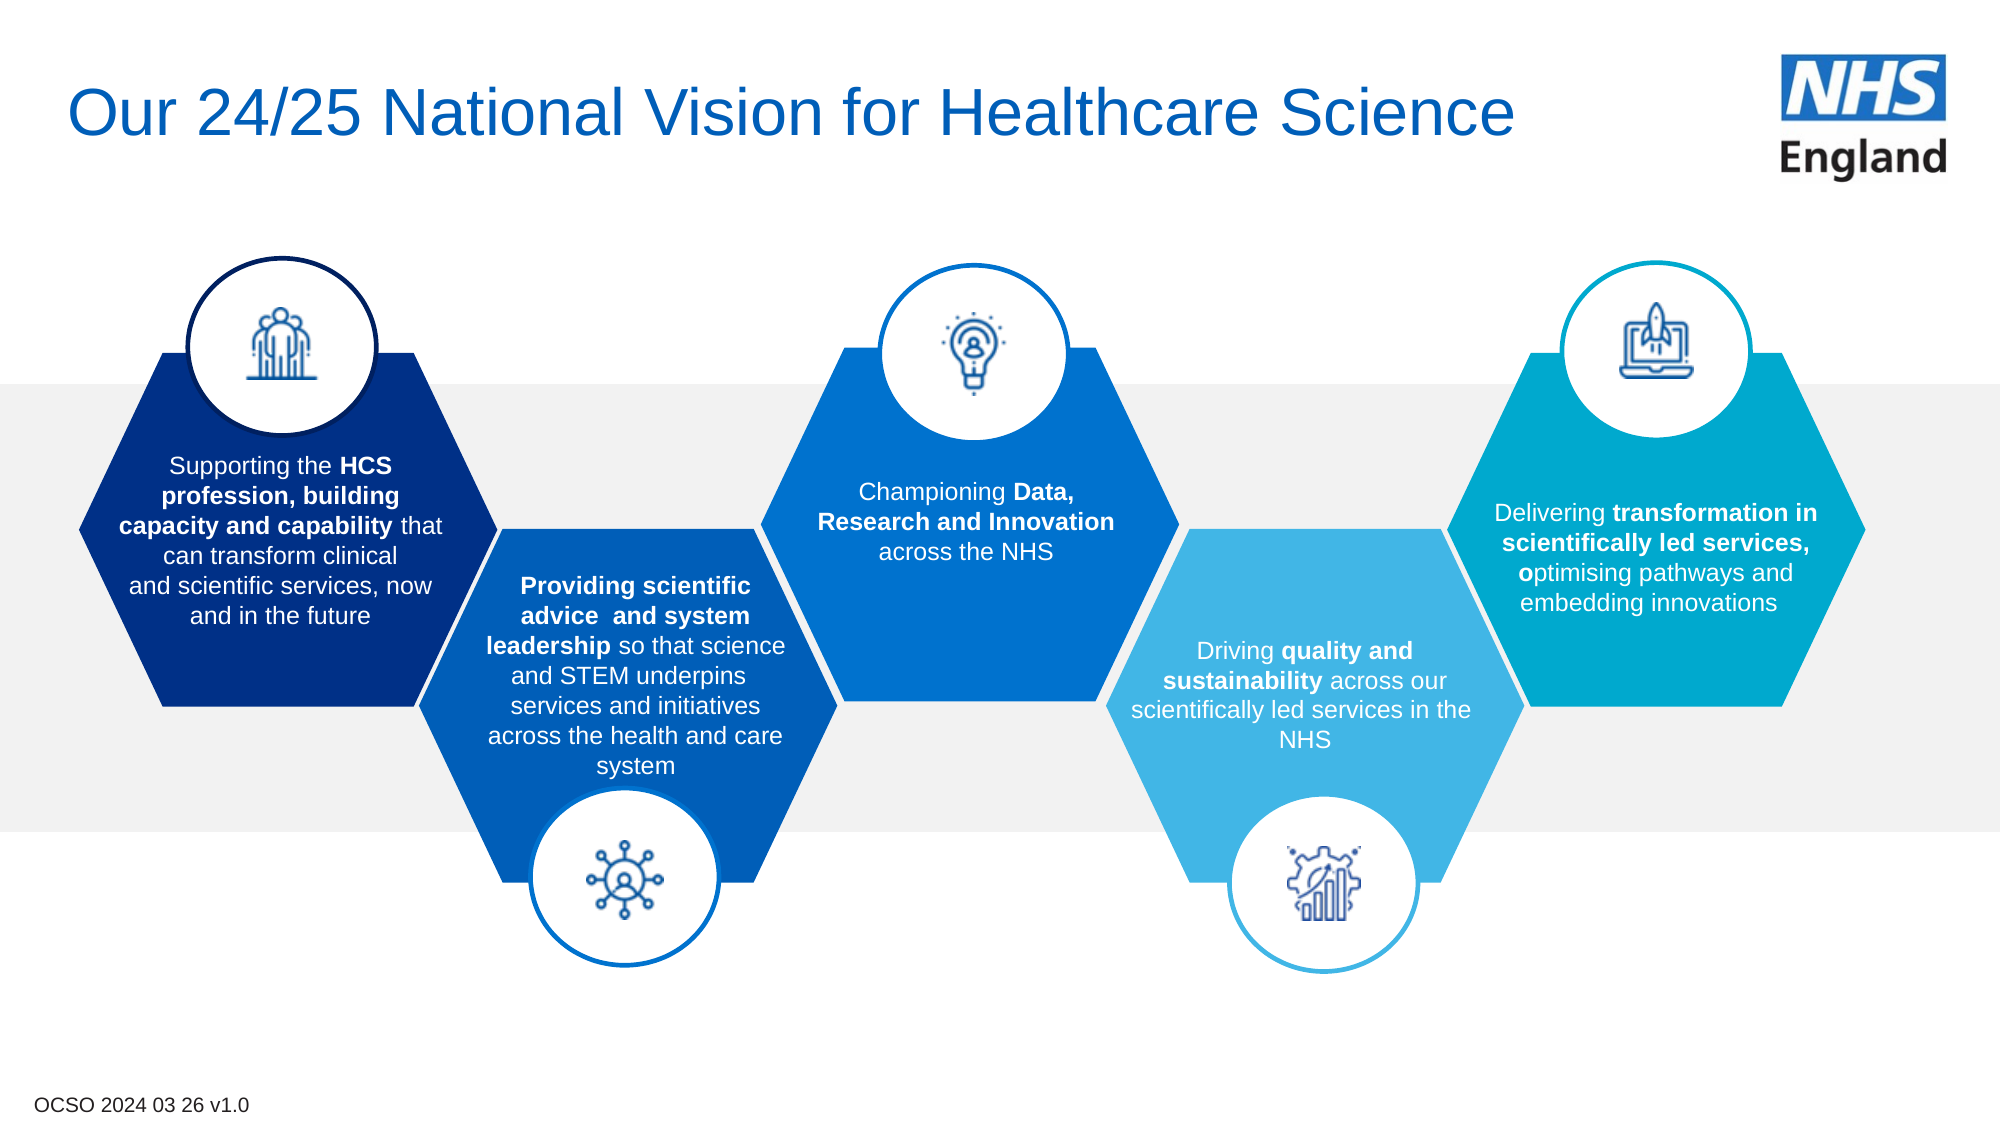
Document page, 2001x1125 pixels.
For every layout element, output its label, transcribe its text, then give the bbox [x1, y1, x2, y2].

picture [1780, 53, 1948, 184]
text_box Driving quality and sustainability across our scientifically led services in the NHS [1106, 626, 1504, 763]
picture [1287, 846, 1361, 921]
text_box Delivering transformation in scientifically led services, optimising pathways and embedding innovations [1467, 489, 1846, 626]
picture [932, 312, 1016, 396]
text_box Our 24/25 National Vision for Healthcare Science [52, 32, 1678, 196]
text_box [0, 258, 2000, 972]
text_box OCSO 2024 03 26 v1.0 [18, 1084, 267, 1125]
text_box Championing Data, Research and Innovation across the NHS [793, 468, 1140, 575]
picture [586, 840, 664, 920]
text_box Supporting the HCS profession, building capacity and capability that can transform clinical and scientific services, now and in the future [98, 442, 464, 640]
picture [1619, 302, 1694, 379]
text_box Providing scientific advice and system leadership so that science and STEM underpins ​ services and initiatives across the health and care system​ [465, 562, 807, 790]
picture [245, 307, 319, 380]
